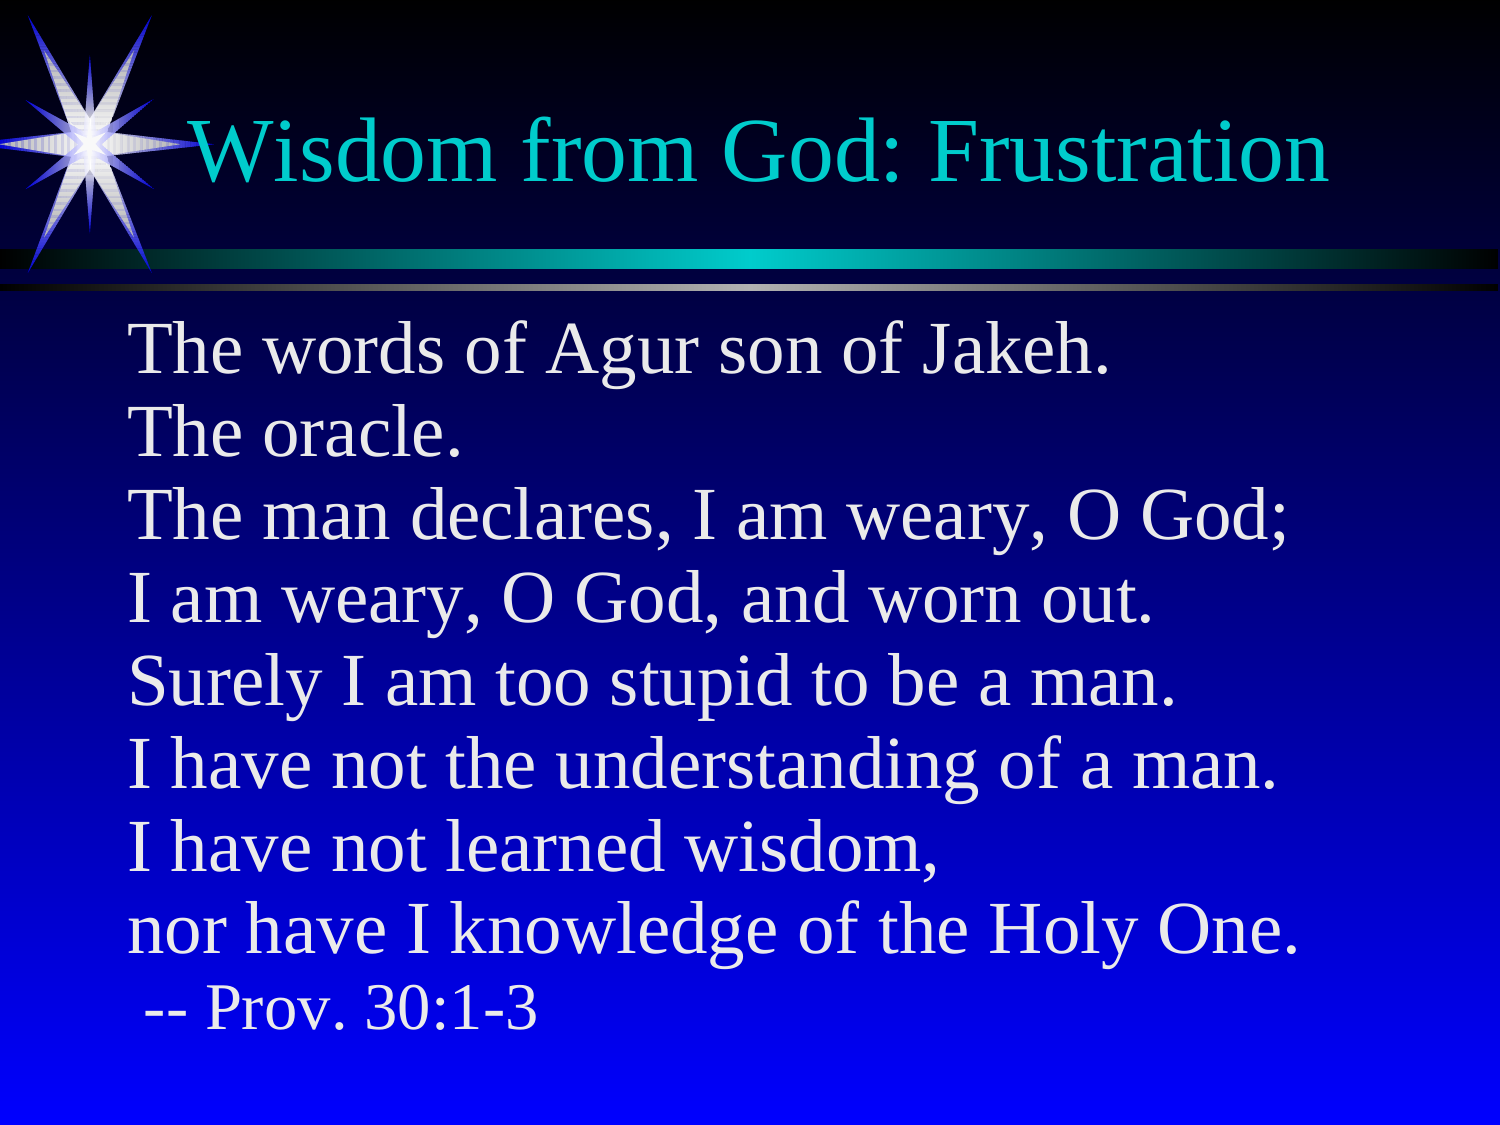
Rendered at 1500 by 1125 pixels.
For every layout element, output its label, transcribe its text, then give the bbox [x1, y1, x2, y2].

text_box The words of Agur son of Jakeh. The oracle. The man declares, I am weary, O God; I am weary, O God, and worn out. Surely I am too stupid to be a man. I have not the understanding of a man. I have not learned wisdom, nor have I knowledge of the Holy One. -- Prov. 30:1-3 [112, 299, 1414, 1052]
title Wisdom from God: Frustration [187, 56, 1463, 244]
